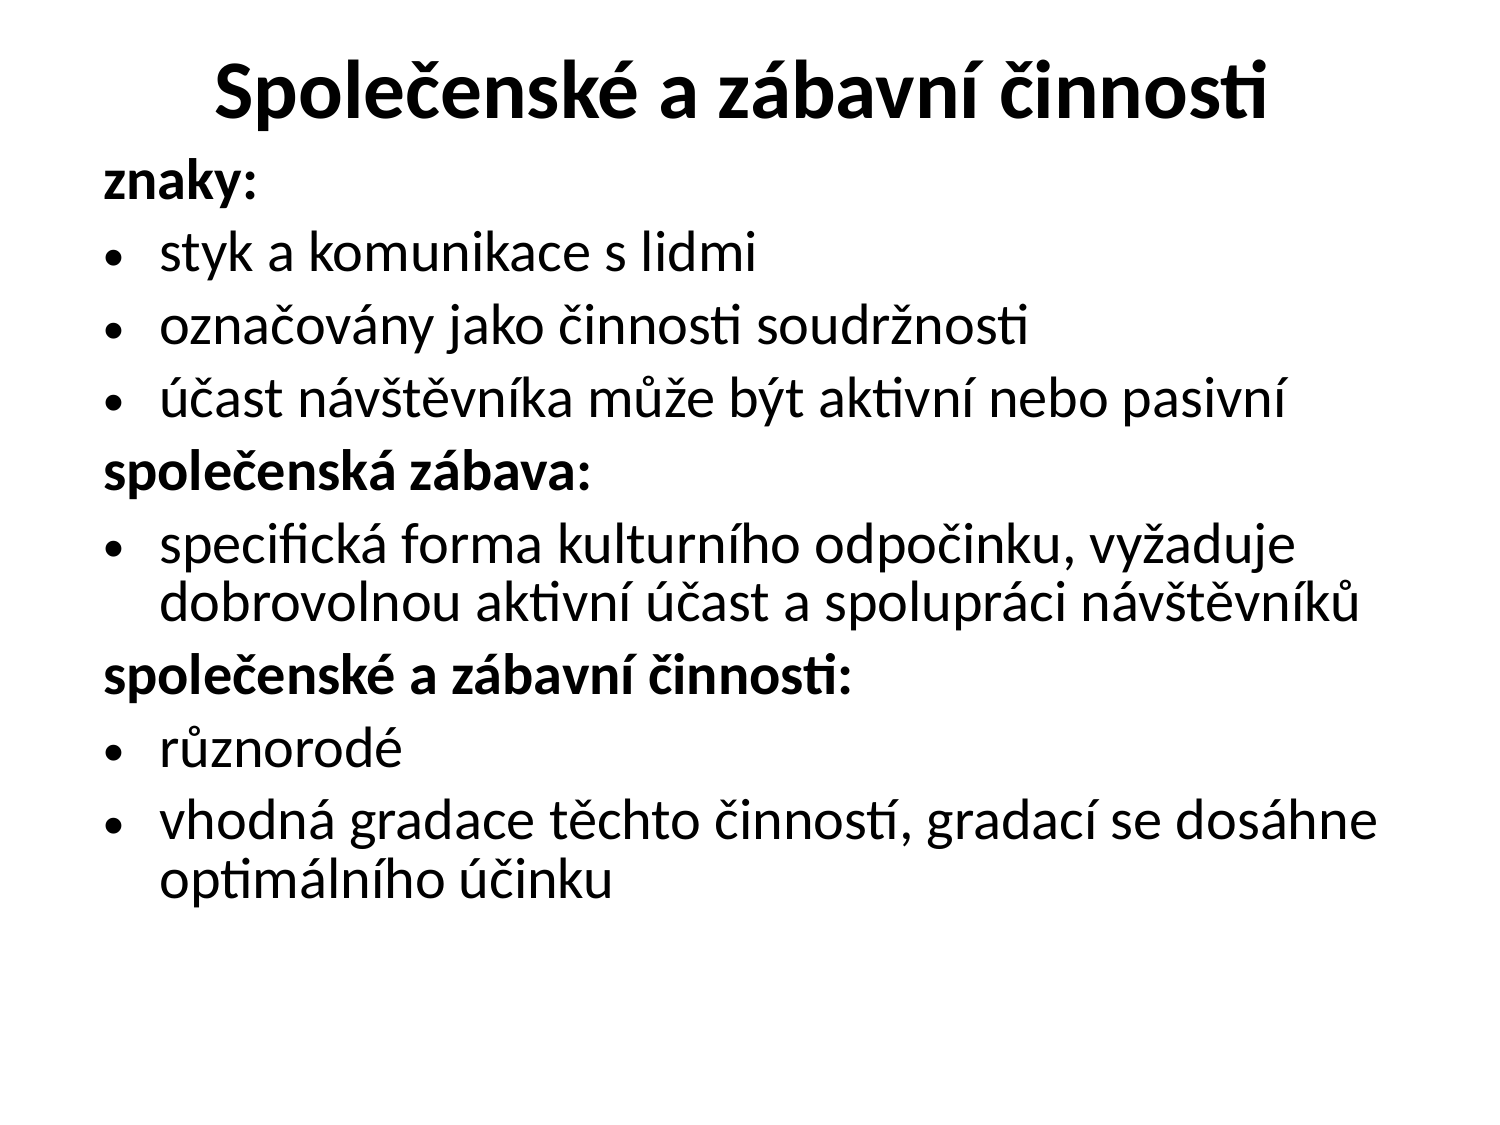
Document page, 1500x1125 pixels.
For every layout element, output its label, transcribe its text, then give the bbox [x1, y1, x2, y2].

list znaky: styk a komunikace s lidmi označovány jako činnosti soudržnosti účast návštěvníka může být aktivní nebo pasivní společenská zábava: specifická forma kulturního odpočinku, vyžaduje dobrovolnou aktivní účast a spolupráci návštěvníků společenské a zábavní činnosti: různorodé vhodná gradace těchto činností, gradací se dosáhne optimálního účinku [88, 147, 1439, 1125]
title Společenské a zábavní činnosti [67, 19, 1418, 178]
